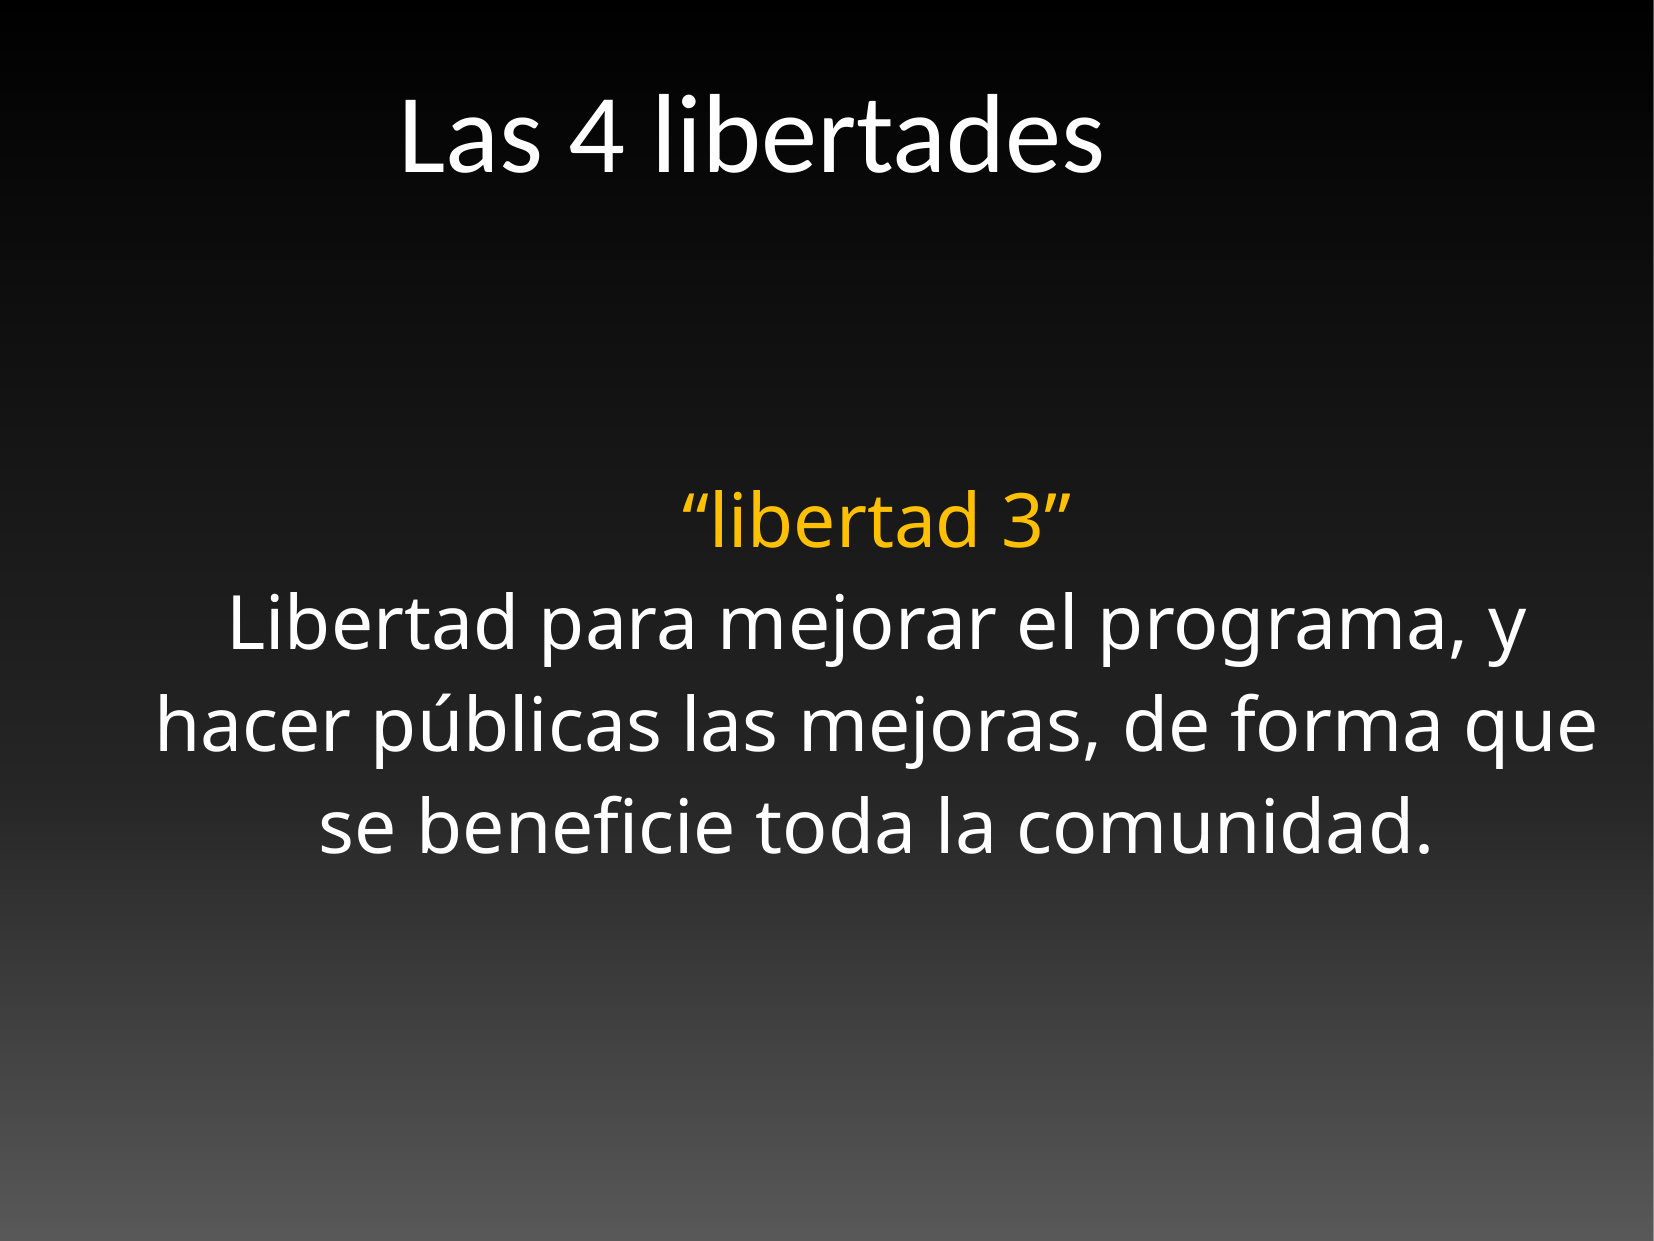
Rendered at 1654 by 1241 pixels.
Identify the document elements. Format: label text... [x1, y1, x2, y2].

text_box Las 4 libertades [383, 80, 1321, 208]
text_box “libertad 3” Libertad para mejorar el programa, y hacer públicas las mejoras, de forma que se beneficie toda la comunidad. [124, 459, 1630, 884]
picture [0, 0, 1654, 1241]
